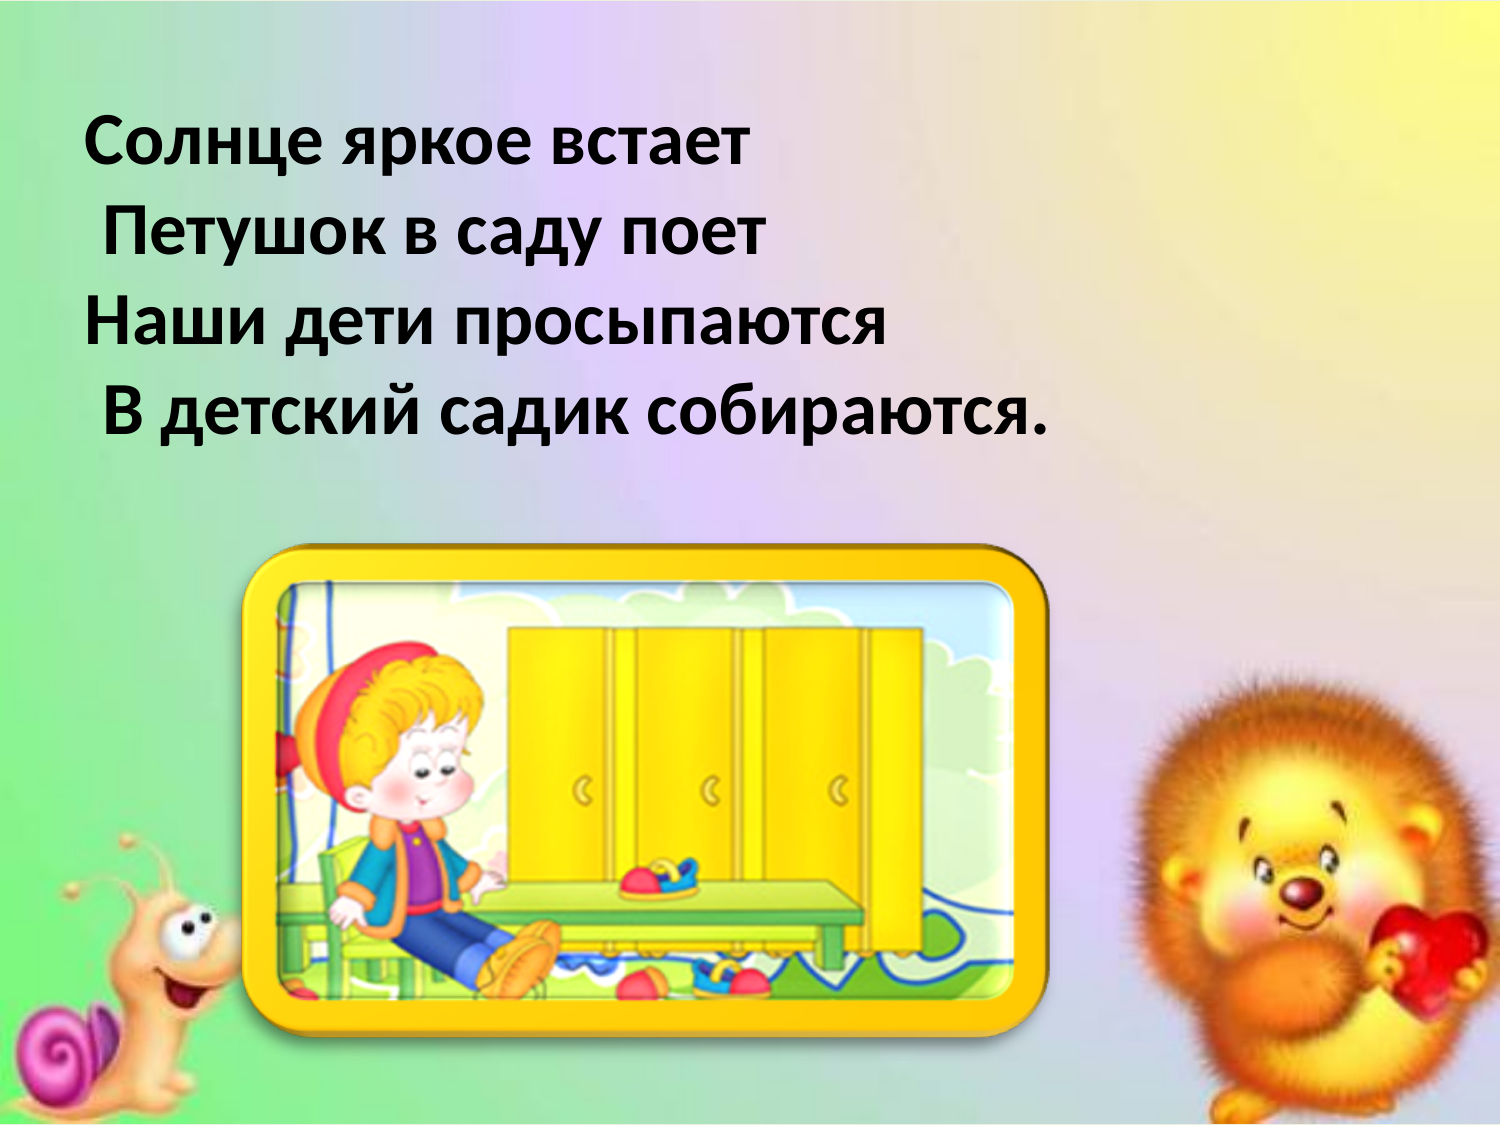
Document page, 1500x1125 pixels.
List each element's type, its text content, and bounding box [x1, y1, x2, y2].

picture [0, 1, 1500, 1124]
text_box Солнце яркое встает Петушок в саду поет Наши дети просыпаются В детский садик собираются. [70, 81, 1383, 457]
